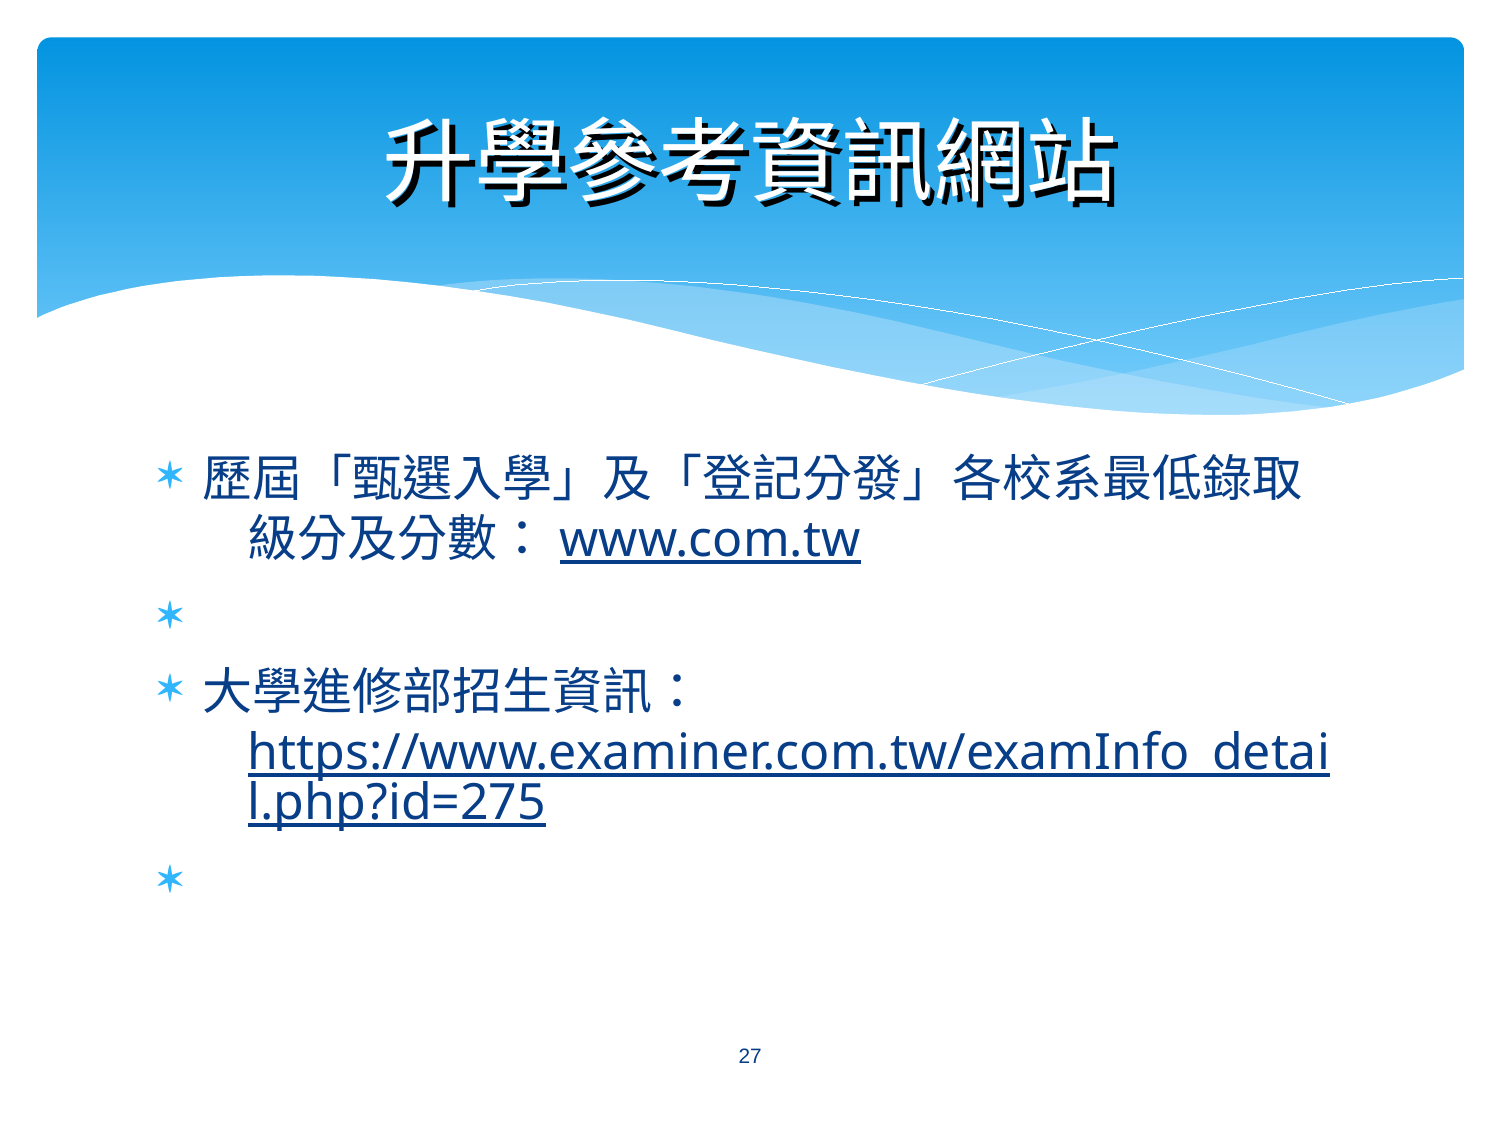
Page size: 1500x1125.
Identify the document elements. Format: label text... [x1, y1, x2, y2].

text_box 27 [654, 1025, 846, 1086]
title 升學參考資訊網站 [75, 55, 1426, 261]
list 歷屆「甄選入學」及「登記分發」各校系最低錄取級分及分數：www.com.tw 大學進修部招生資訊：https://www.examiner.com.tw/examInfo_detail.php?id=275 [142, 438, 1359, 1005]
